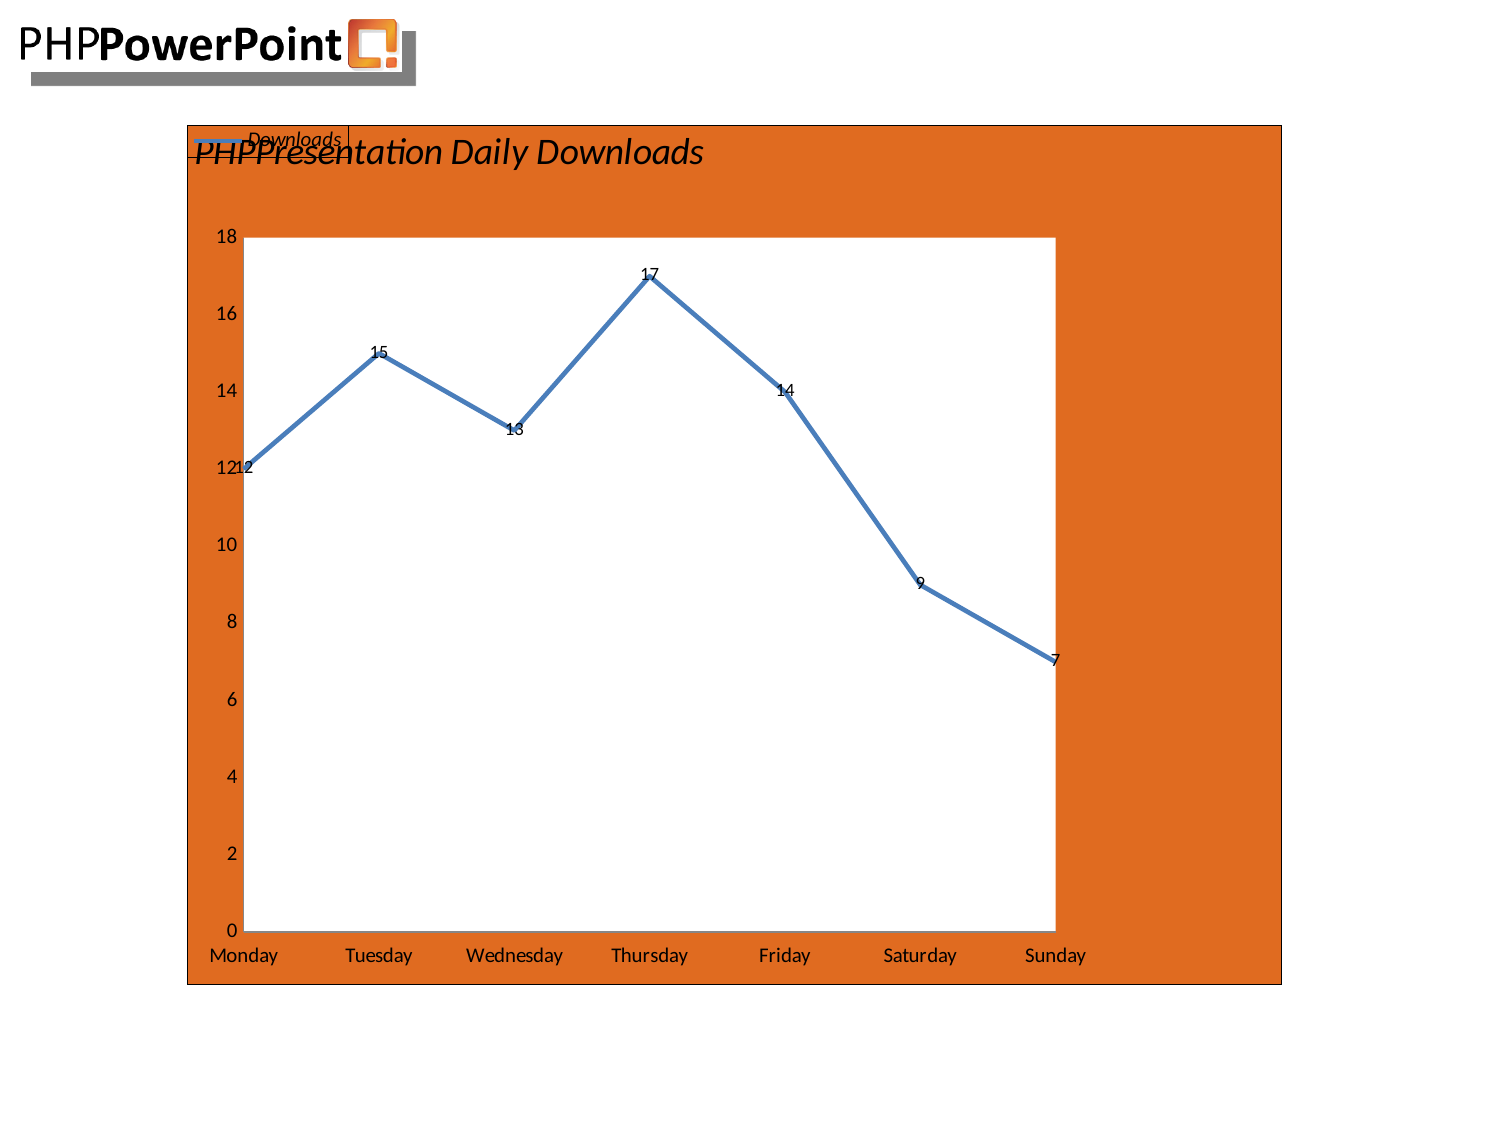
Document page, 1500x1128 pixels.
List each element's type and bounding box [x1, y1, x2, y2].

chart [187, 125, 1282, 985]
picture [15, 15, 402, 72]
